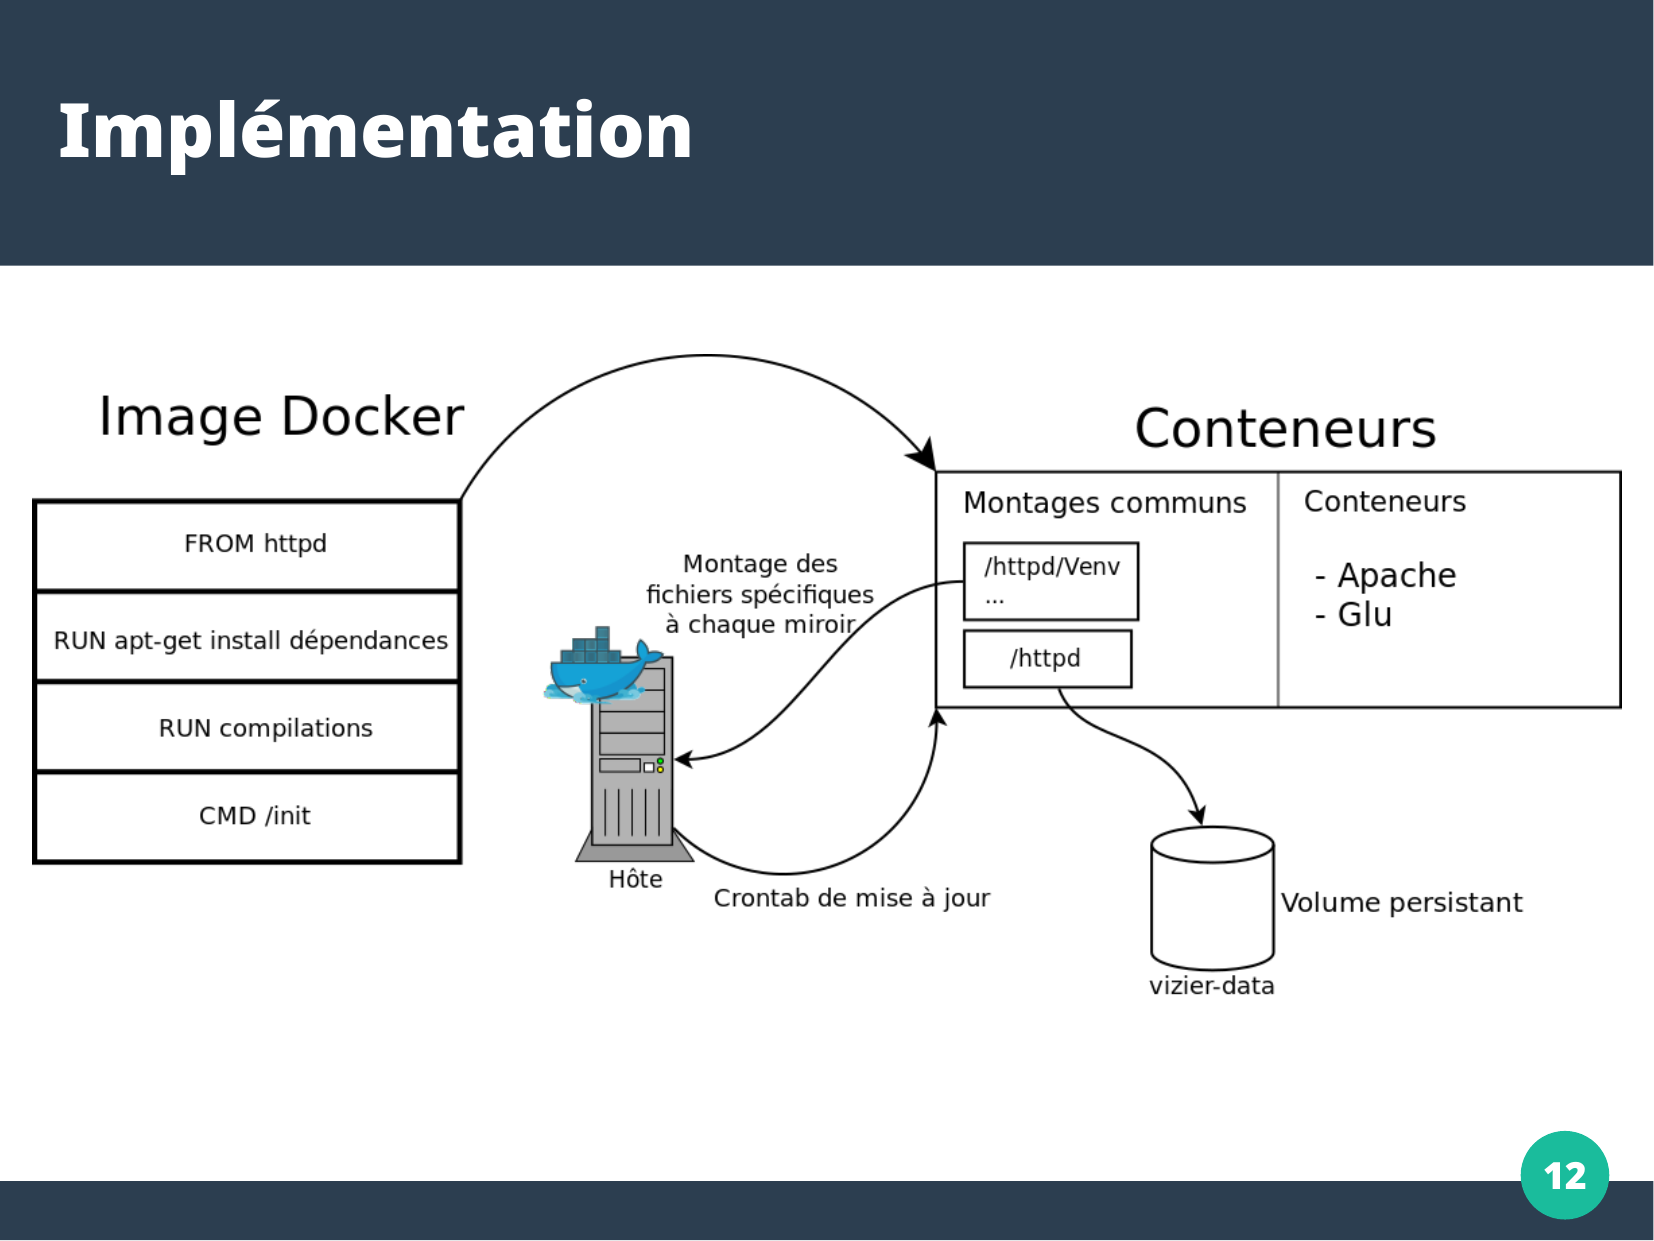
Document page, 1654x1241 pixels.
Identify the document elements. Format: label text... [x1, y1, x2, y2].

title Implémentation [59, 49, 1595, 207]
picture [32, 354, 1622, 1001]
